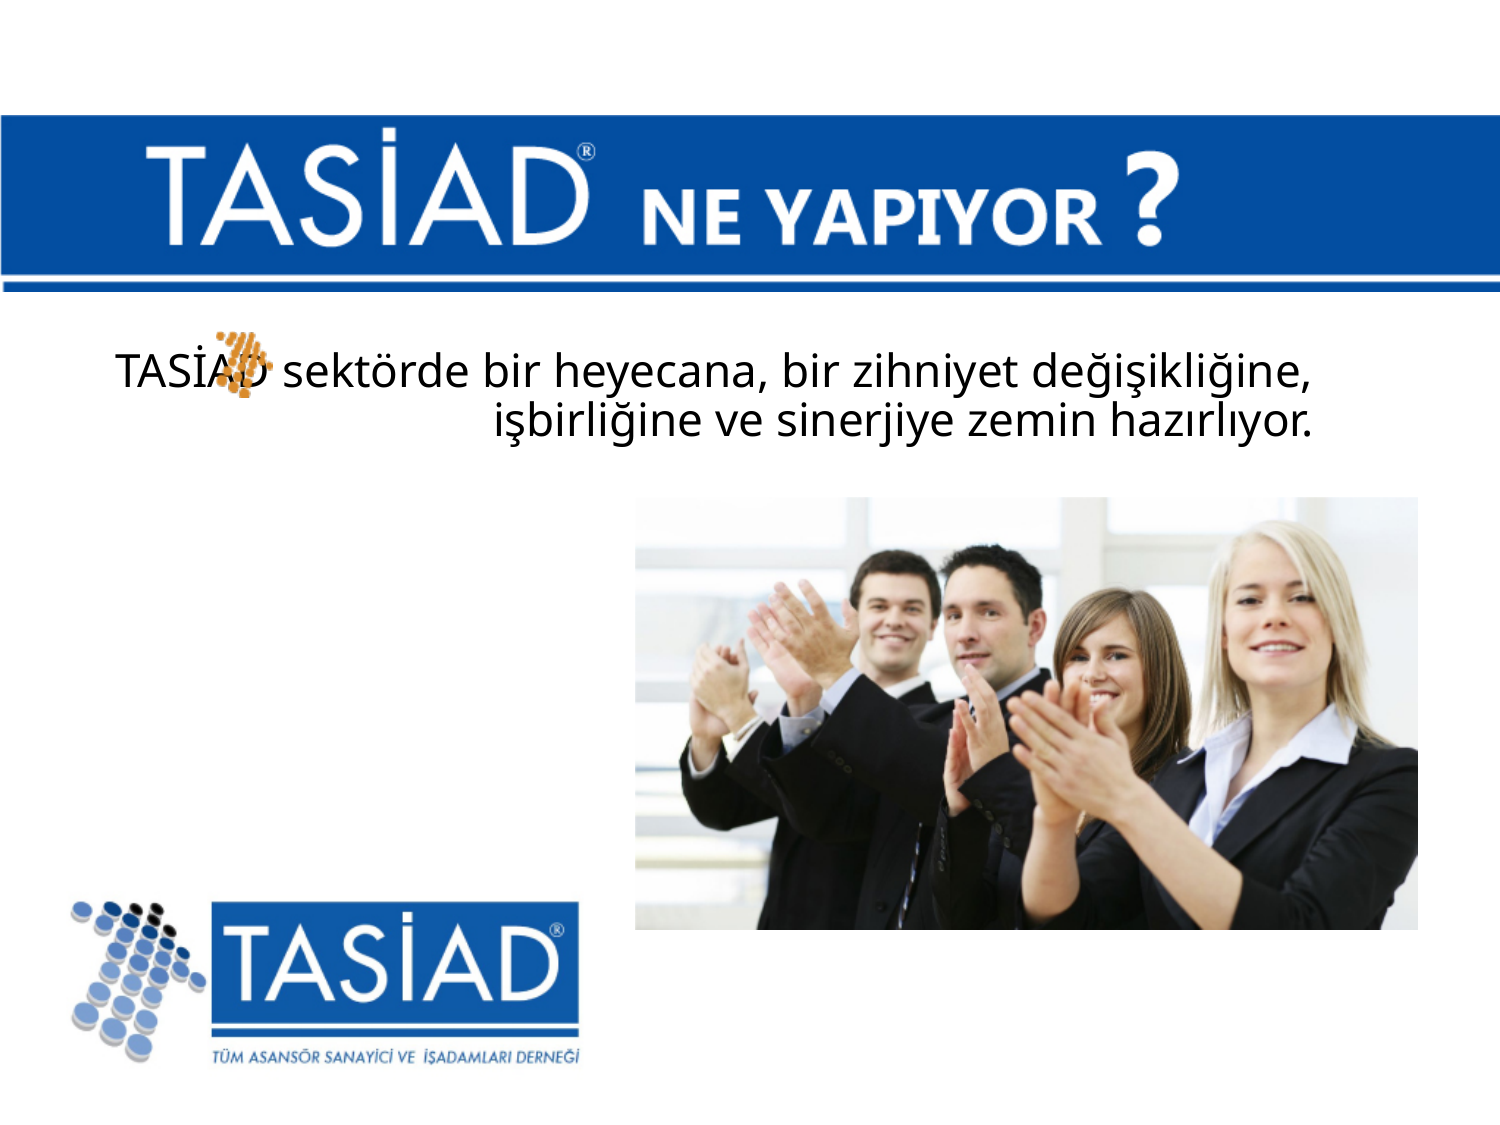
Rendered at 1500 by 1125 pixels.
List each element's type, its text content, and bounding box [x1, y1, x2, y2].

picture [216, 331, 273, 398]
text_box TASİAD sektörde bir heyecana, bir zihniyet değişikliğine, işbirliğine ve sinerjiye zemin hazırlıyor. [100, 340, 1418, 1014]
picture [635, 497, 1418, 930]
